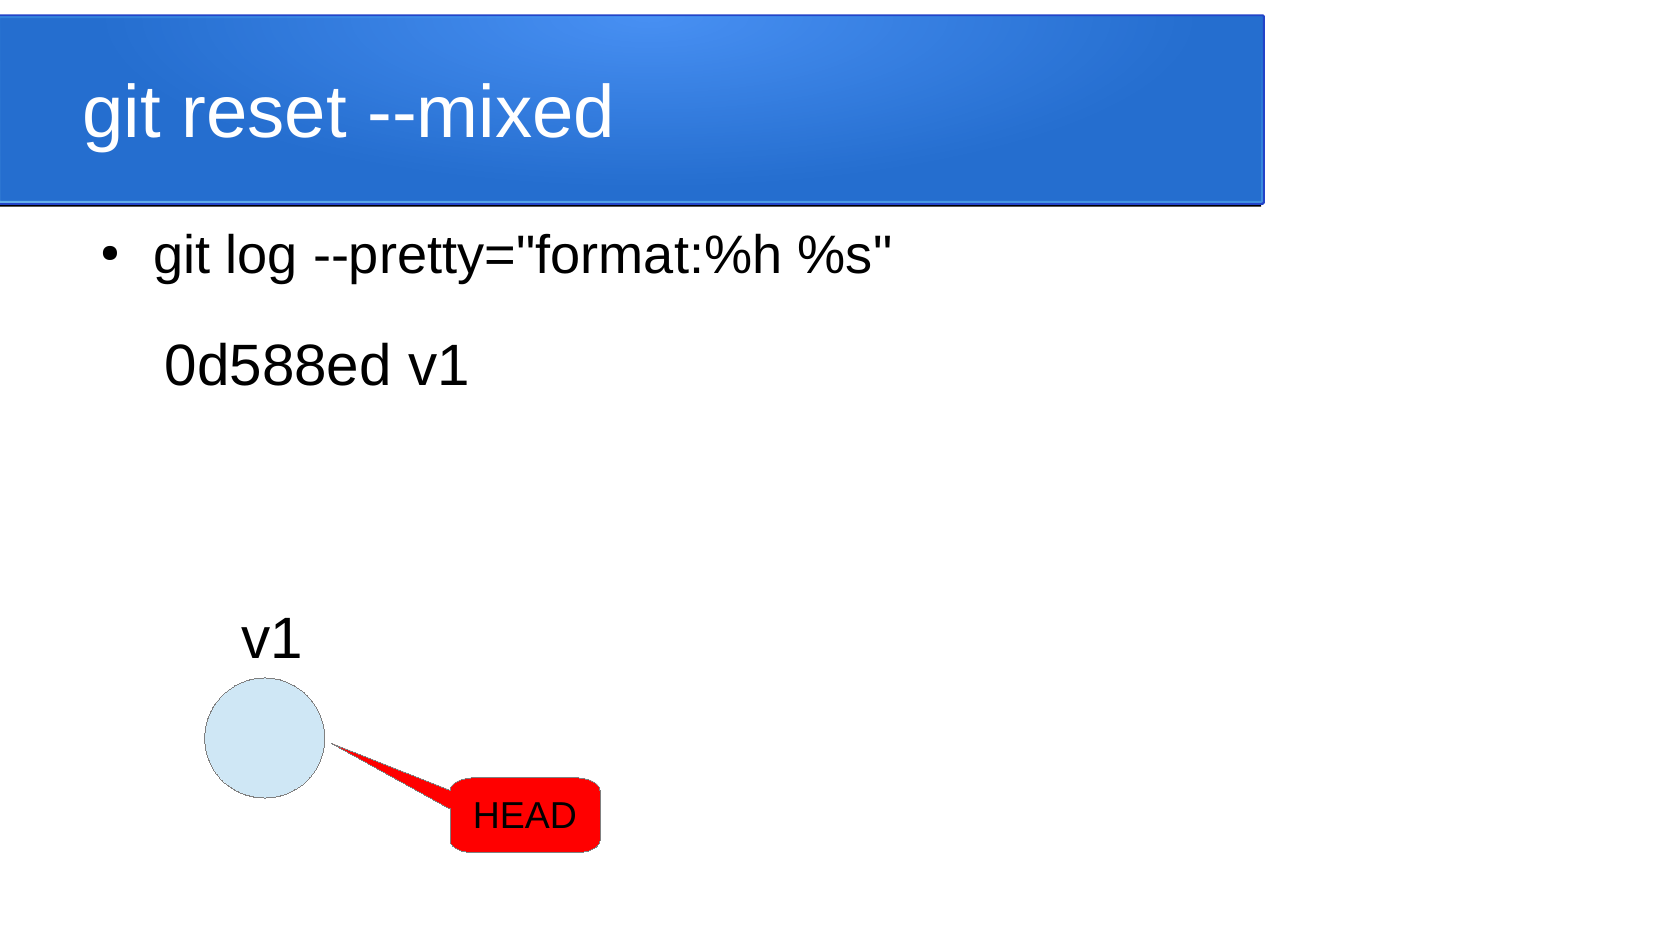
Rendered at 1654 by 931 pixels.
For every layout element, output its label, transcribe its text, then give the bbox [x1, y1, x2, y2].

text_box v1 [174, 598, 370, 679]
list git log --pretty="format:%h %s" [82, 224, 1571, 764]
text_box HEAD [331, 743, 601, 853]
text_box [204, 679, 325, 799]
text_box 0d588ed v1 [150, 325, 586, 406]
title git reset --mixed [82, 35, 1235, 189]
